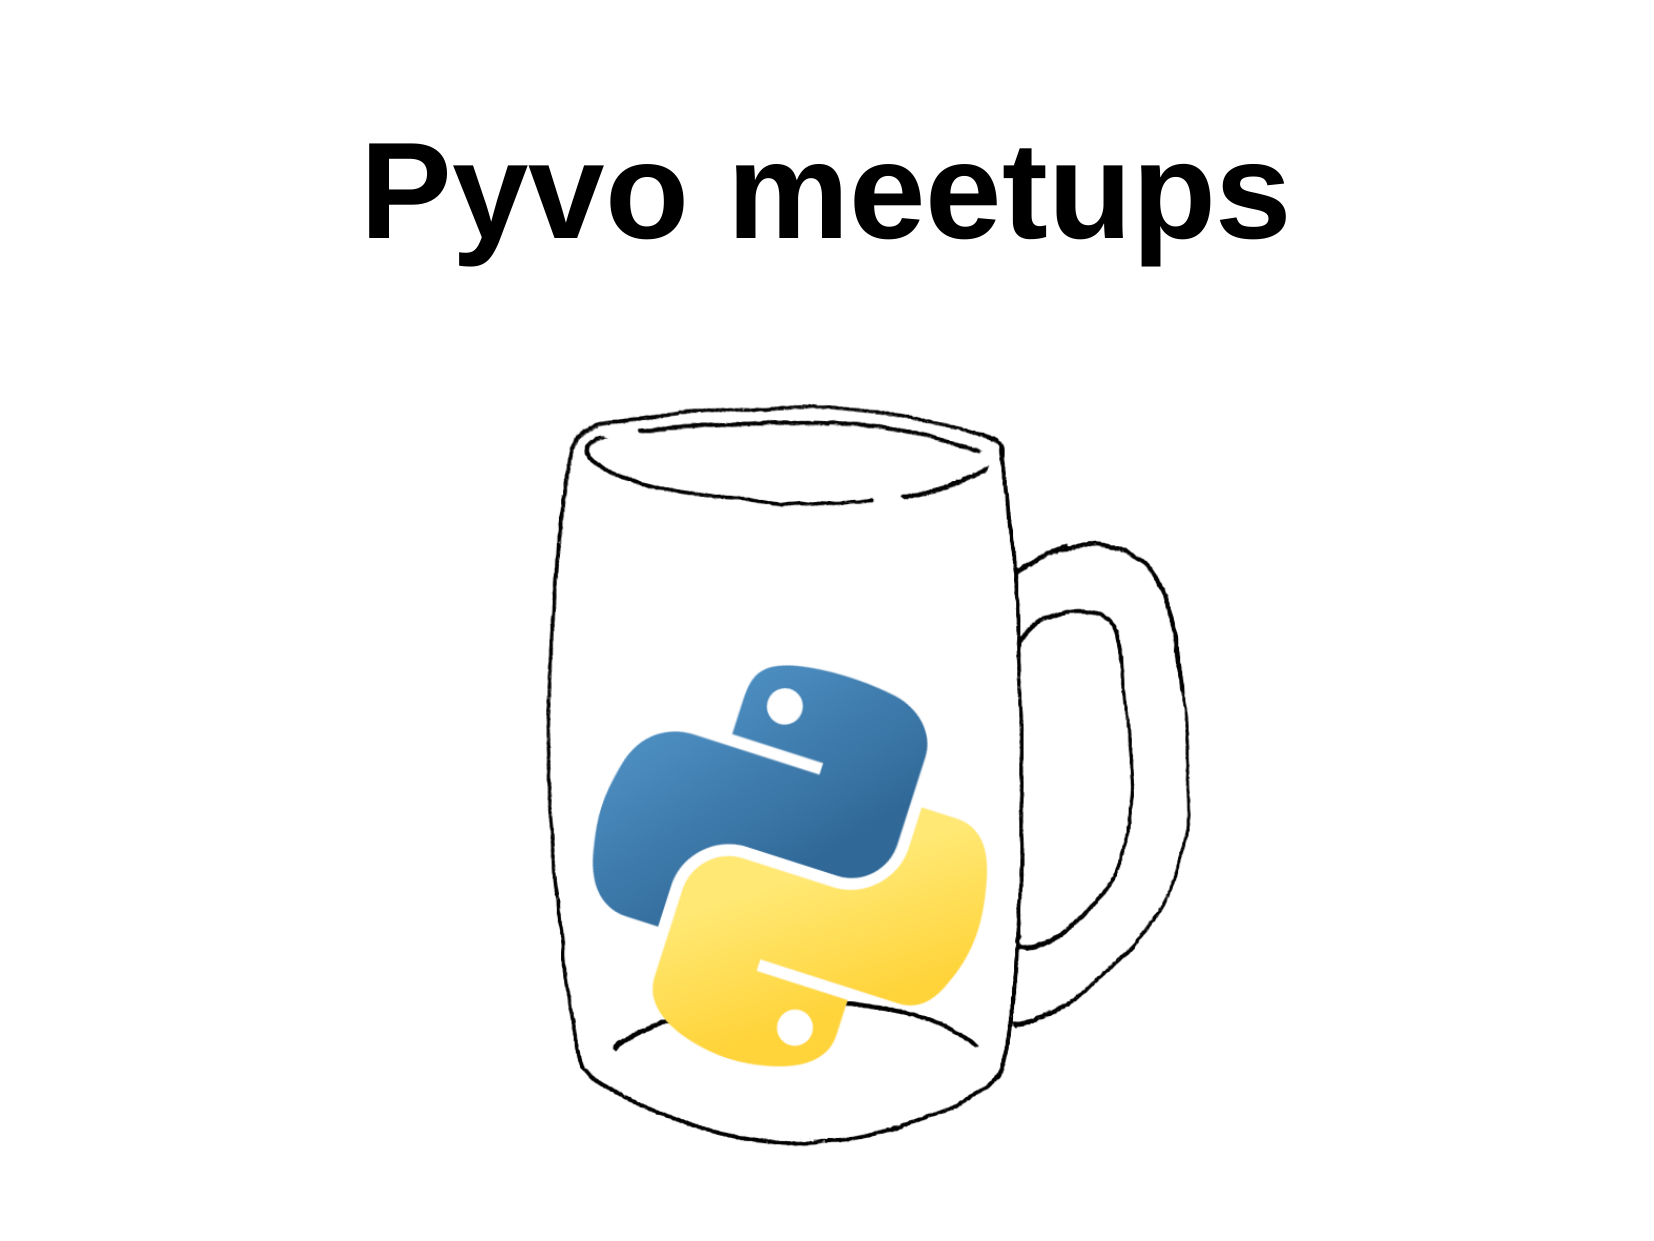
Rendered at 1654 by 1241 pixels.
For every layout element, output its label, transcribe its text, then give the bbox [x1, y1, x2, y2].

picture [354, 295, 1300, 1241]
title Pyvo meetups [82, 87, 1571, 295]
